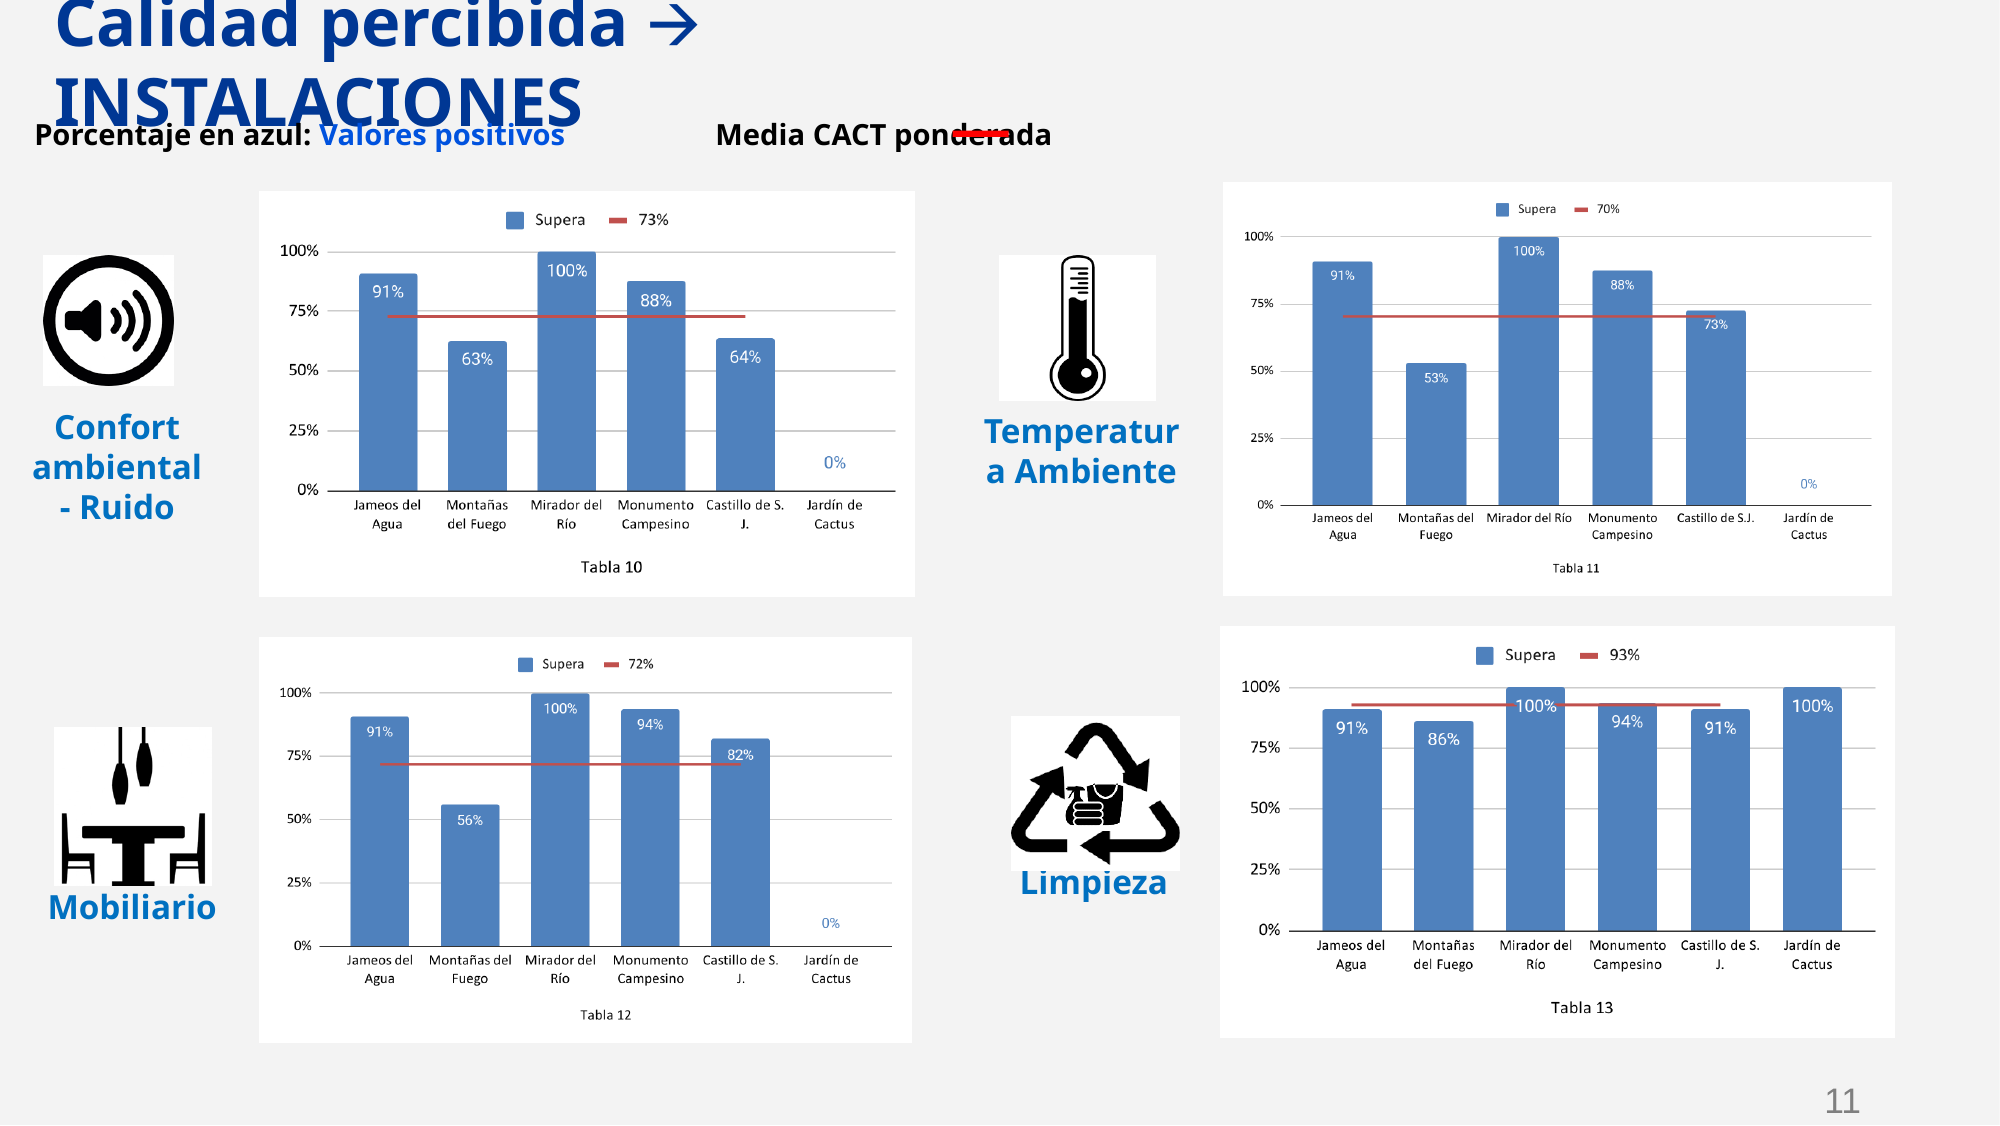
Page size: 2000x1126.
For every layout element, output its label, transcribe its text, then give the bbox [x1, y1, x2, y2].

picture [43, 255, 174, 386]
picture [1011, 716, 1180, 871]
text_box Calidad percibida 🡪 INSTALACIONES [54, 0, 1225, 109]
text_box Confort ambiental - Ruido [8, 398, 227, 535]
picture [1220, 626, 1895, 1039]
picture [999, 255, 1156, 401]
text_box Porcentaje en azul: Valores positivos Media CACT ponderada [19, 109, 1988, 158]
picture [1223, 182, 1892, 596]
text_box Temperatura Ambiente [964, 402, 1199, 499]
picture [259, 191, 915, 597]
picture [54, 727, 212, 886]
text_box Limpieza [976, 853, 1211, 909]
slide_number 1 [1412, 1069, 1880, 1126]
picture [259, 637, 912, 1043]
text_box Mobiliario [15, 879, 250, 935]
